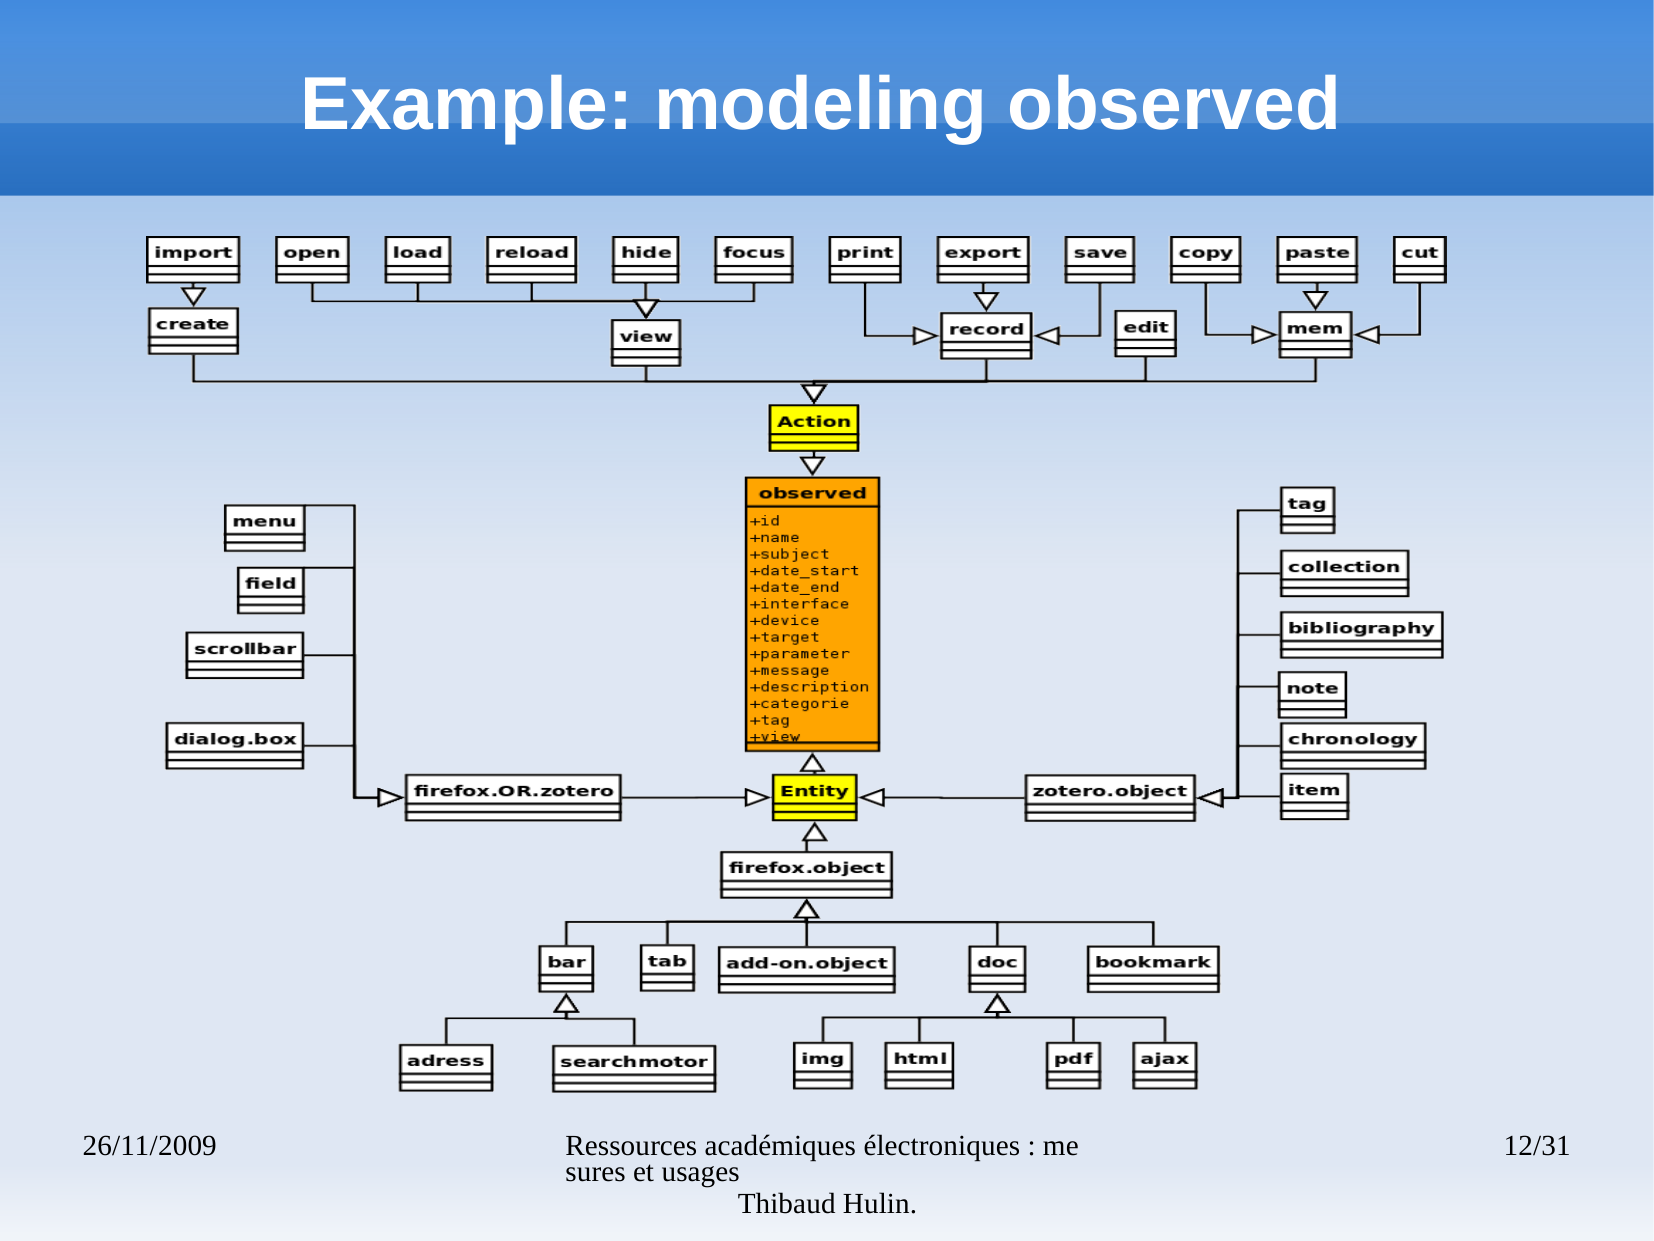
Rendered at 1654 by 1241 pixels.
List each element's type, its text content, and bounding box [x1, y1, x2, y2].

picture [0, 0, 1654, 1241]
title Example: modeling observed [76, 0, 1565, 208]
